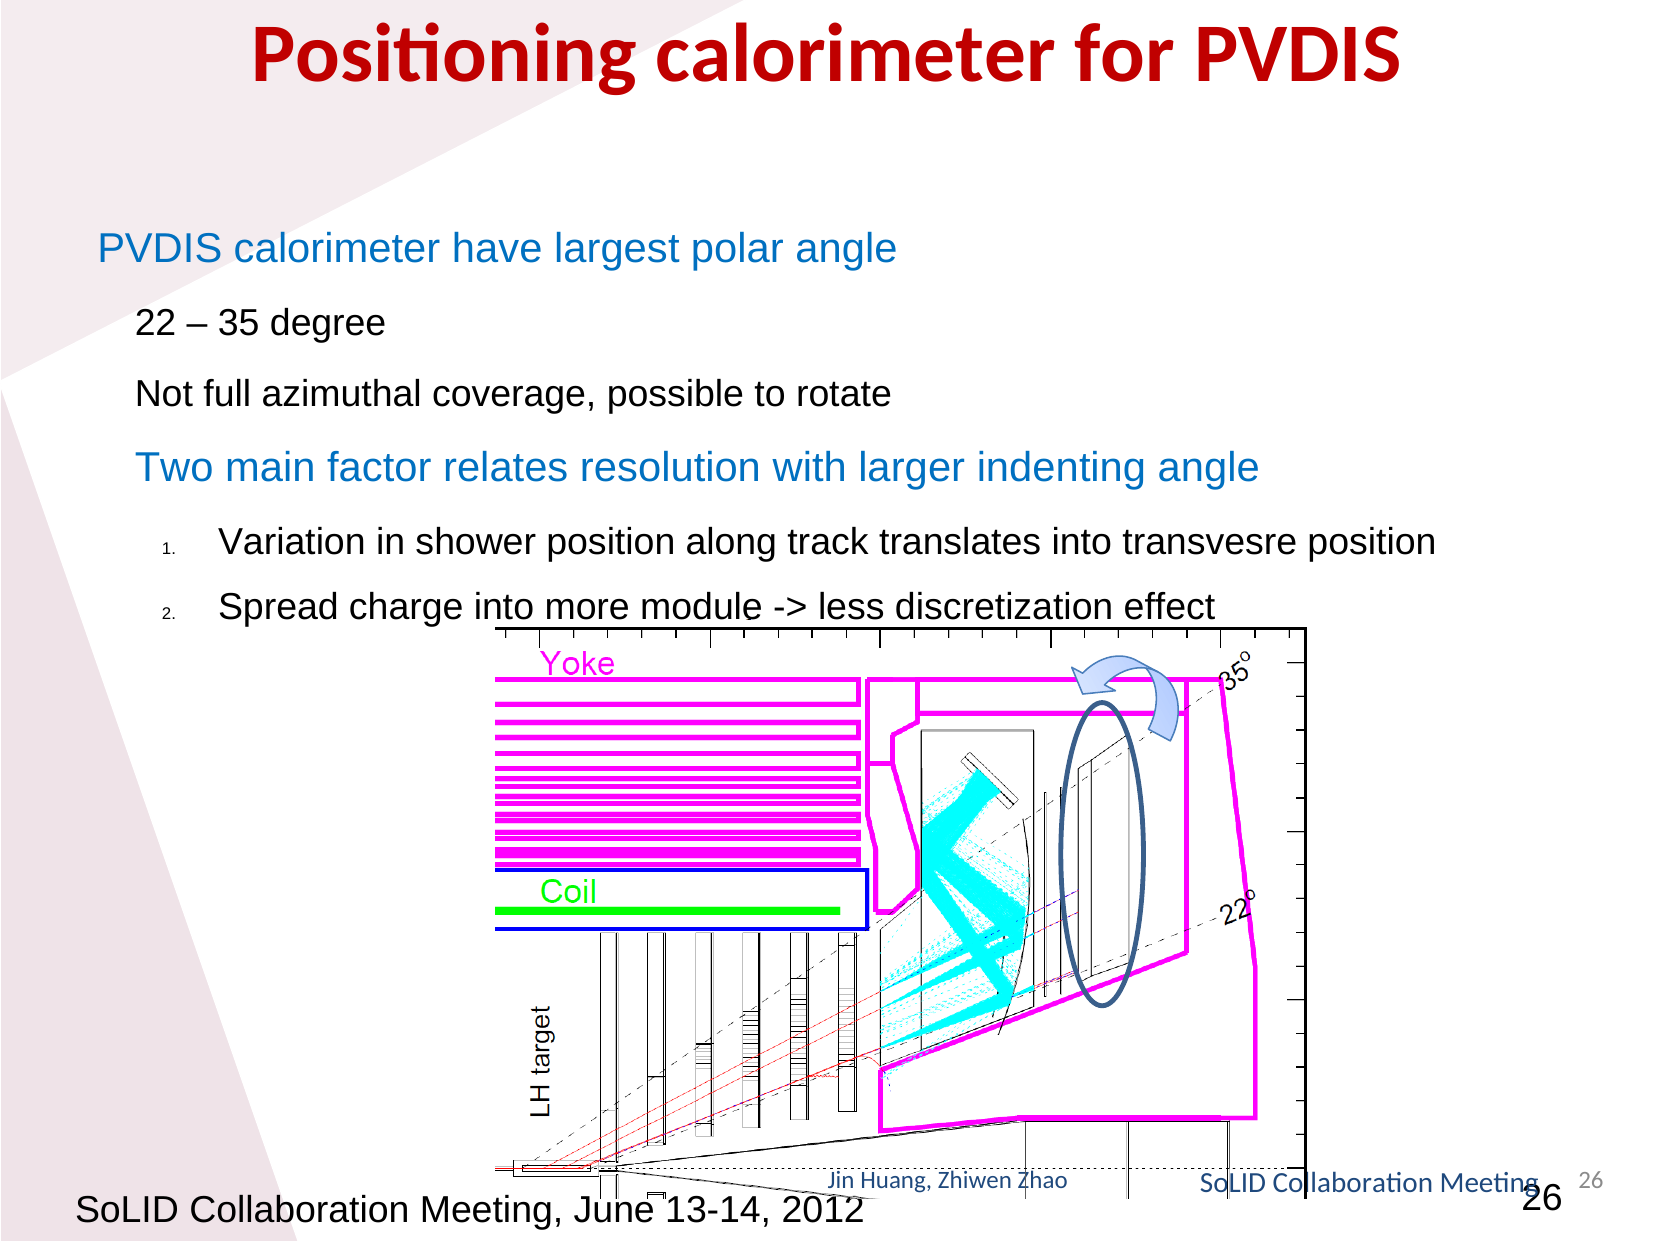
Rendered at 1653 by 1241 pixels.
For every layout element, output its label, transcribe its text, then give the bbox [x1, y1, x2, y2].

text_box Jin Huang, Zhiwen Zhao [812, 1199, 1185, 1225]
title Positioning calorimeter for PVDIS [82, 0, 1571, 237]
list PVDIS calorimeter have largest polar angle 22 – 35 degree Not full azimuthal coverage, possible to rotate Two main factor relates resolution with larger indenting angle Variation in shower position along track translates into transvesre position Spread charge into more module -> less discretization effect [82, 218, 1599, 1053]
text_box SoLID Collaboration Meeting [1185, 1158, 1563, 1225]
text_box <number> [1563, 1158, 1630, 1225]
text_box [1071, 656, 1179, 741]
picture [495, 619, 1318, 1199]
